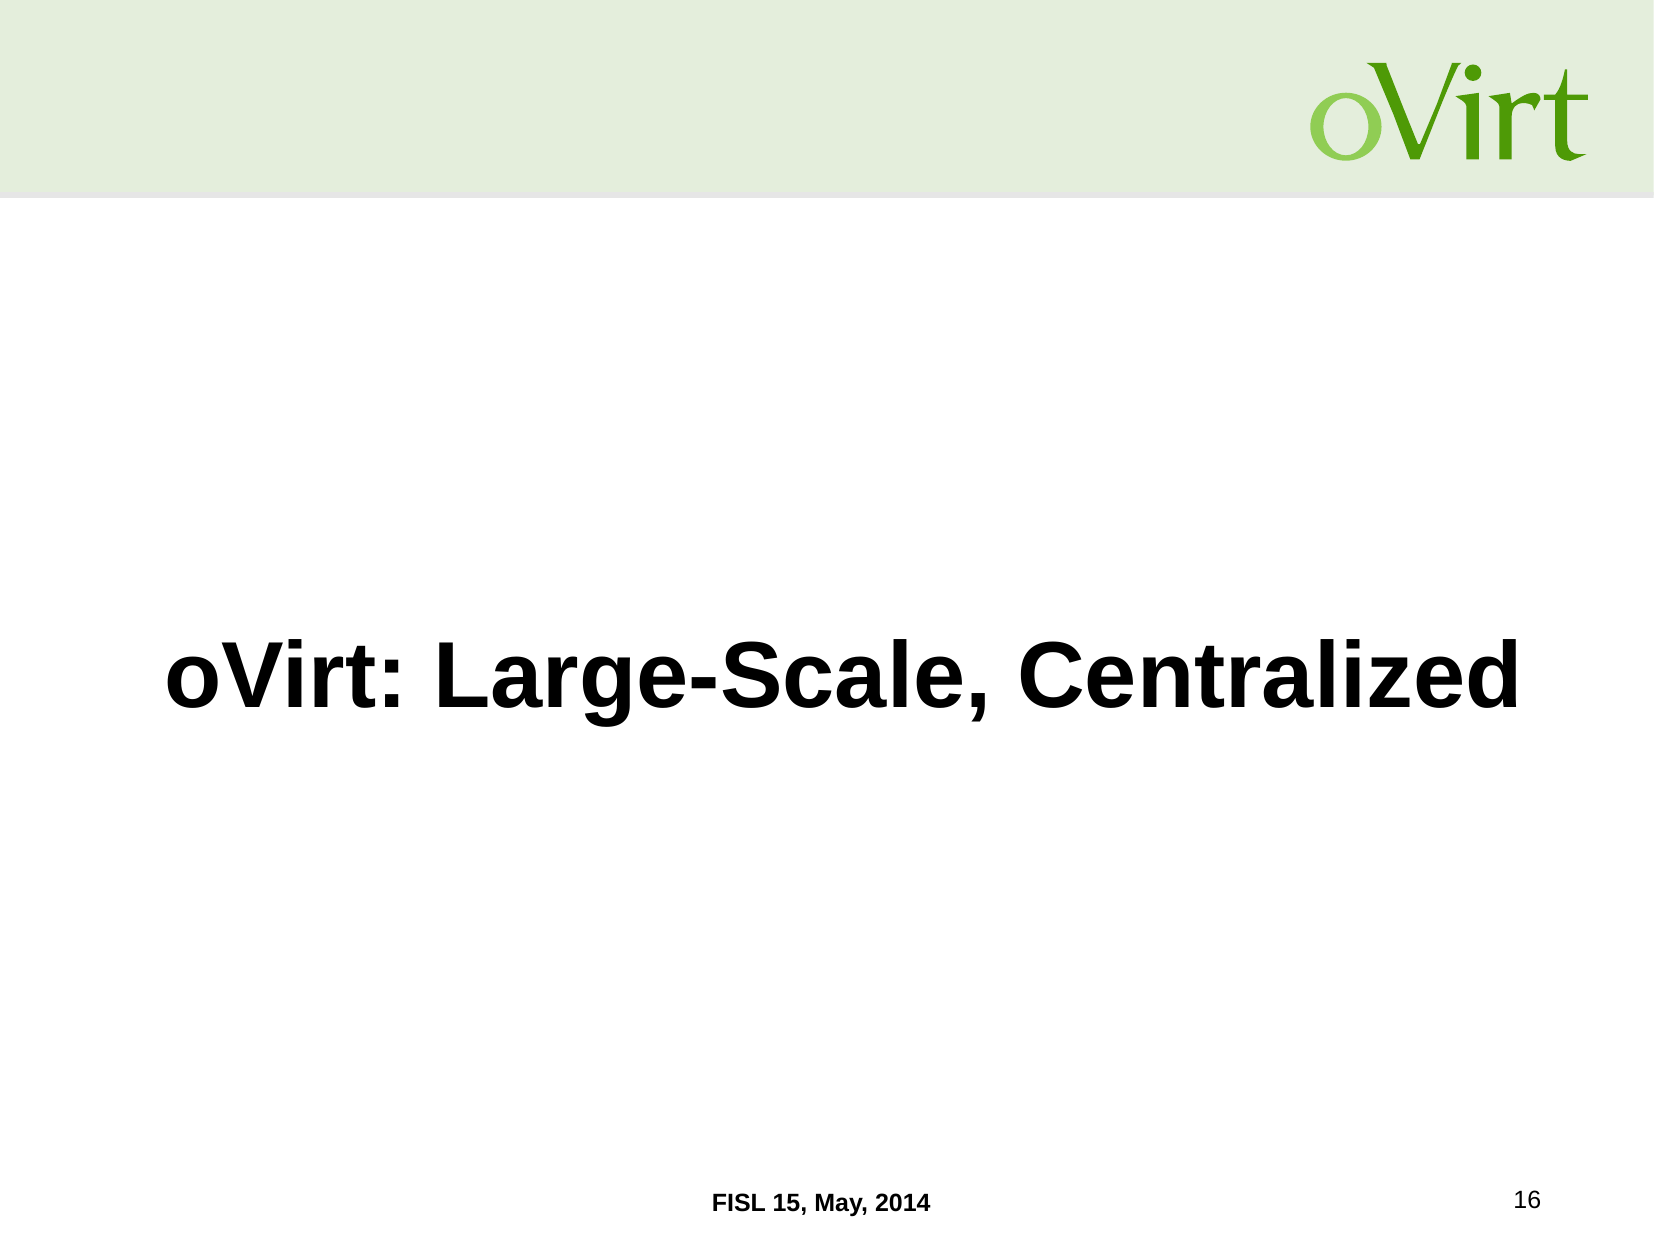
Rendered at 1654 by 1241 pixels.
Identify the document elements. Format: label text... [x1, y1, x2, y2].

text_box oVirt: Large-Scale, Centralized [150, 615, 1654, 750]
